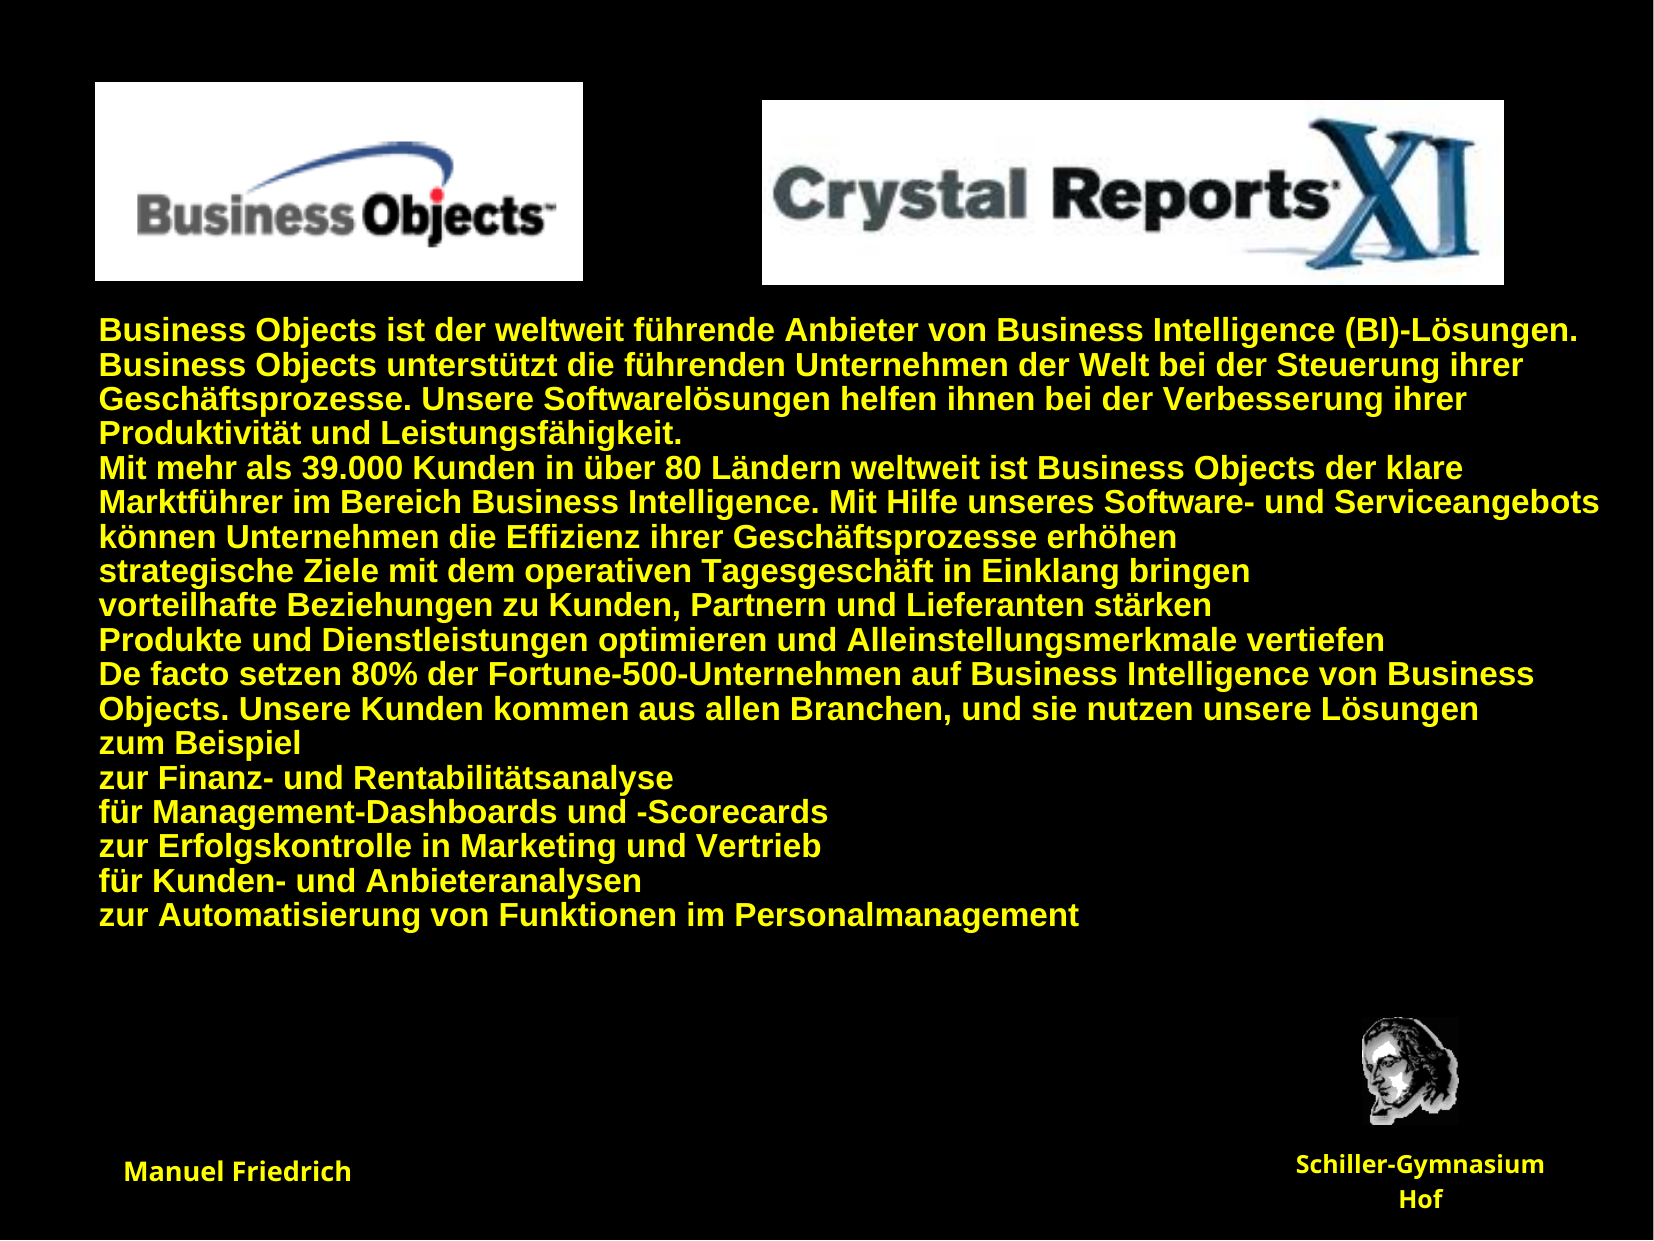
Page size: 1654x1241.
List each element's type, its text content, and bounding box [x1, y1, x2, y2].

picture [762, 100, 1504, 285]
text_box Manuel Friedrich [123, 1151, 353, 1191]
text_box Schiller-Gymnasium Hof [1295, 1145, 1546, 1216]
picture [1362, 1017, 1459, 1126]
text_box Business Objects ist der weltweit führende Anbieter von Business Intelligence (BI)-Lösungen. Business Objects unterstützt die führenden Unternehmen der Welt bei der Steuerung ihrer Geschäftsprozesse. Unsere Softwarelösungen helfen ihnen bei der Verbesserung ihrer Produktivität und Leistungsfähigkeit. Mit mehr als 39.000 Kunden in über 80 Ländern weltweit ist Business Objects der klare Marktführer im Bereich Business Intelligence. Mit Hilfe unseres Software- und Serviceangebots können Unternehmen die Effizienz ihrer Geschäftsprozesse erhöhen strategische Ziele mit dem operativen Tagesgeschäft in Einklang bringen vorteilhafte Beziehungen zu Kunden, Partnern und Lieferanten stärken Produkte und Dienstleistungen optimieren und Alleinstellungsmerkmale vertiefen De facto setzen 80% der Fortune-500-Unternehmen auf Business Intelligence von Business Objects. Unsere Kunden kommen aus allen Branchen, und sie nutzen unsere Lösungen zum Beispiel zur Finanz- und Rentabilitätsanalyse für Management-Dashboards und -Scorecards zur Erfolgskontrolle in Marketing und Vertrieb für Kunden- und Anbieteranalysen zur Automatisierung von Funktionen im Personalmanagement [98, 313, 1612, 973]
picture [95, 82, 585, 281]
